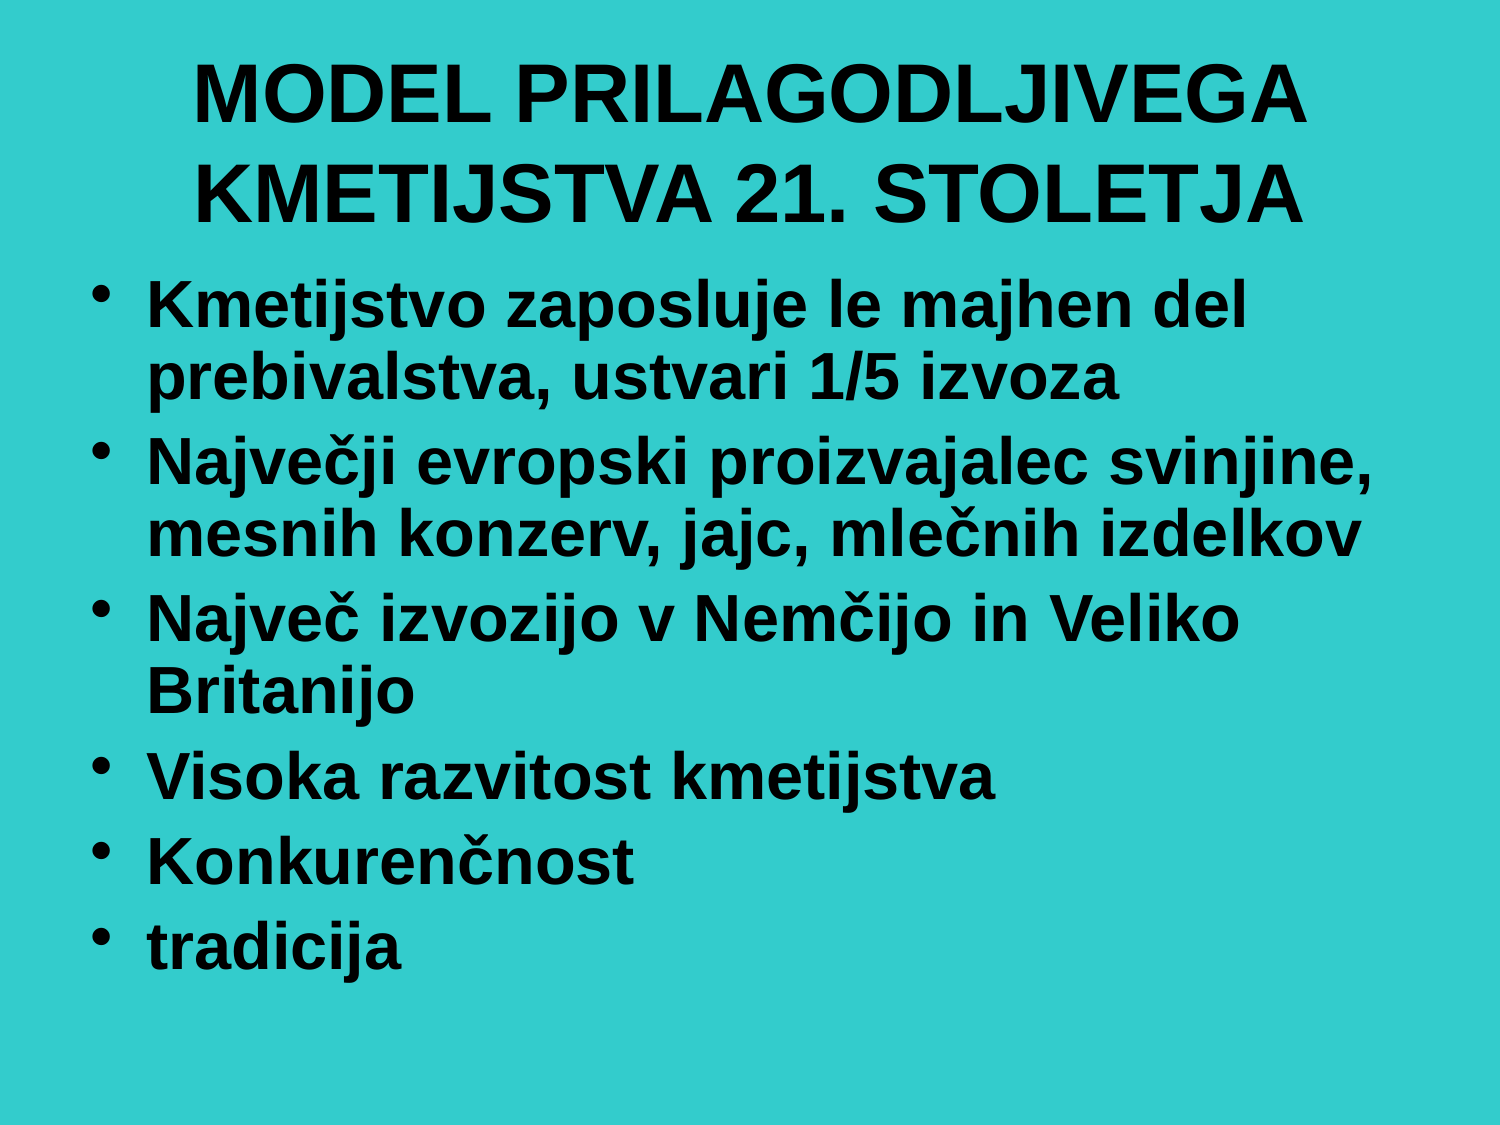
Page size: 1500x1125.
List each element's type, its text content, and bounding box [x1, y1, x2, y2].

title MODEL PRILAGODLJIVEGA KMETIJSTVA 21. STOLETJA [75, 45, 1425, 233]
list Kmetijstvo zaposluje le majhen del prebivalstva, ustvari 1/5 izvoza Največji evropski proizvajalec svinjine, mesnih konzerv, jajc, mlečnih izdelkov Največ izvozijo v Nemčijo in Veliko Britanijo Visoka razvitost kmetijstva Konkurenčnost tradicija [75, 262, 1425, 1005]
